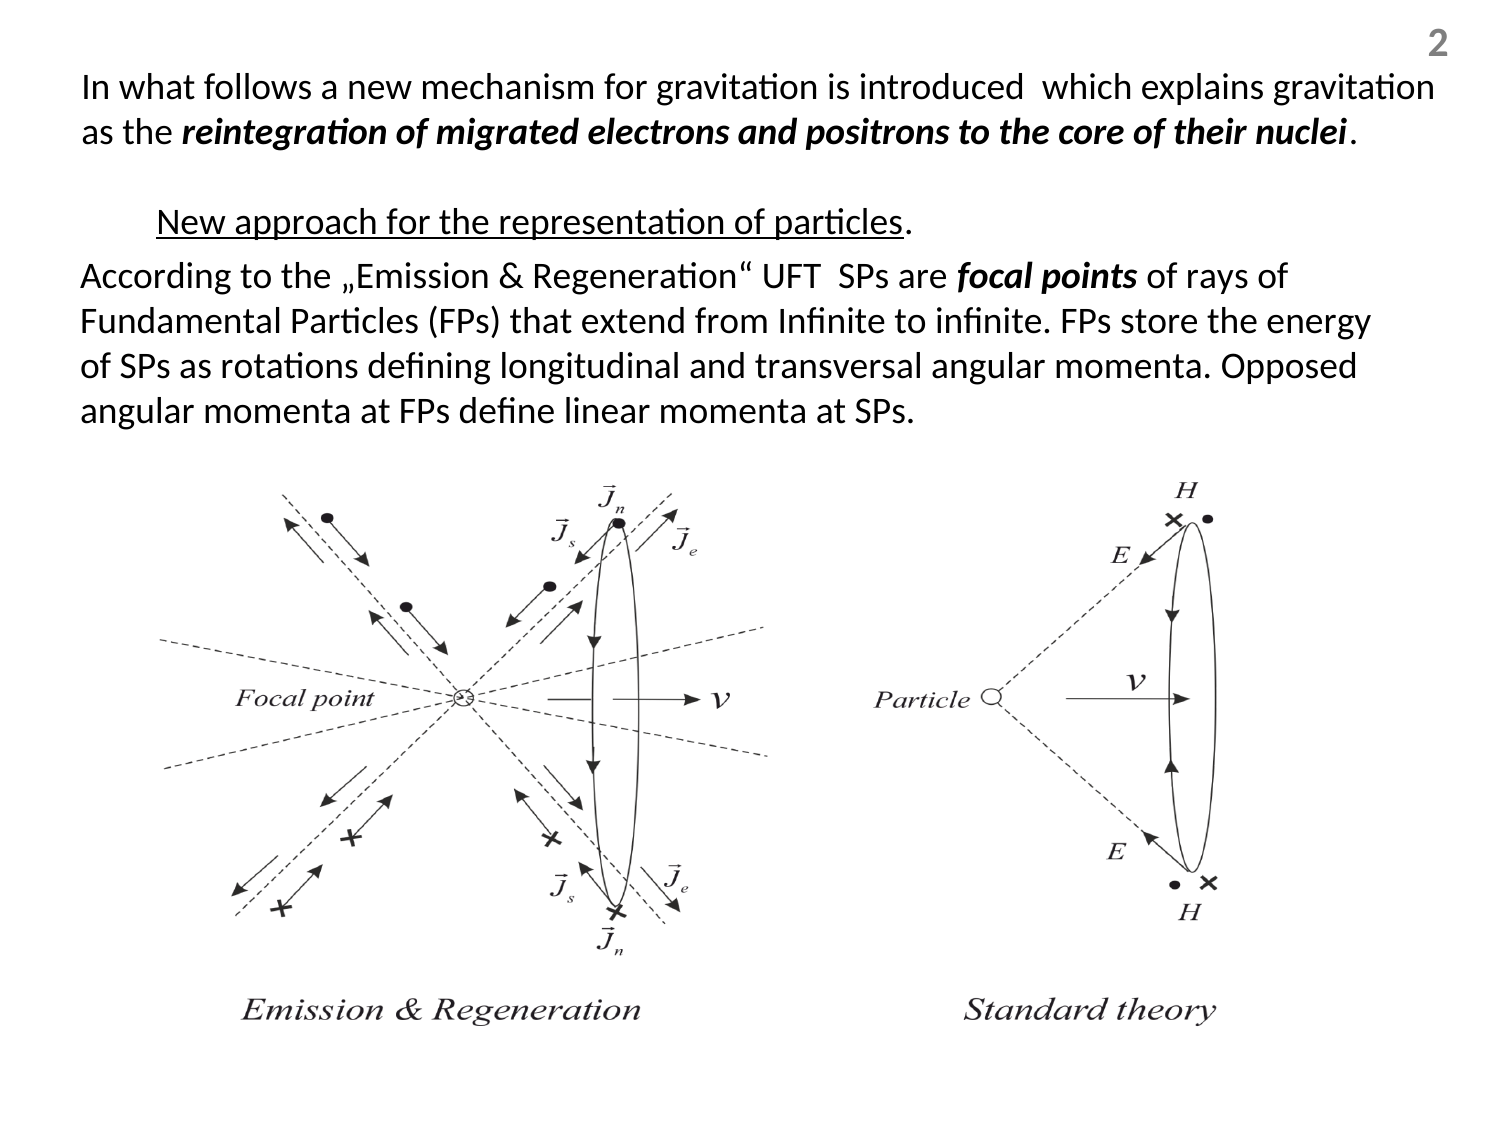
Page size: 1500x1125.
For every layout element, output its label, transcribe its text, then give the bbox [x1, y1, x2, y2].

text_box In what follows a new mechanism for gravitation is introduced which explains gravitation as the reintegration of migrated electrons and positrons to the core of their nuclei. New approach for the representation of particles. [66, 54, 1478, 252]
picture [159, 476, 1223, 1032]
list According to the „Emission & Regeneration“ UFT SPs are focal points of rays of Fundamental Particles (FPs) that extend from Infinite to infinite. FPs store the energy of SPs as rotations defining longitudinal and transversal angular momenta. Opposed angular momenta at FPs define linear momenta at SPs. [64, 243, 1415, 1076]
text_box 2 [1412, 7, 1465, 73]
